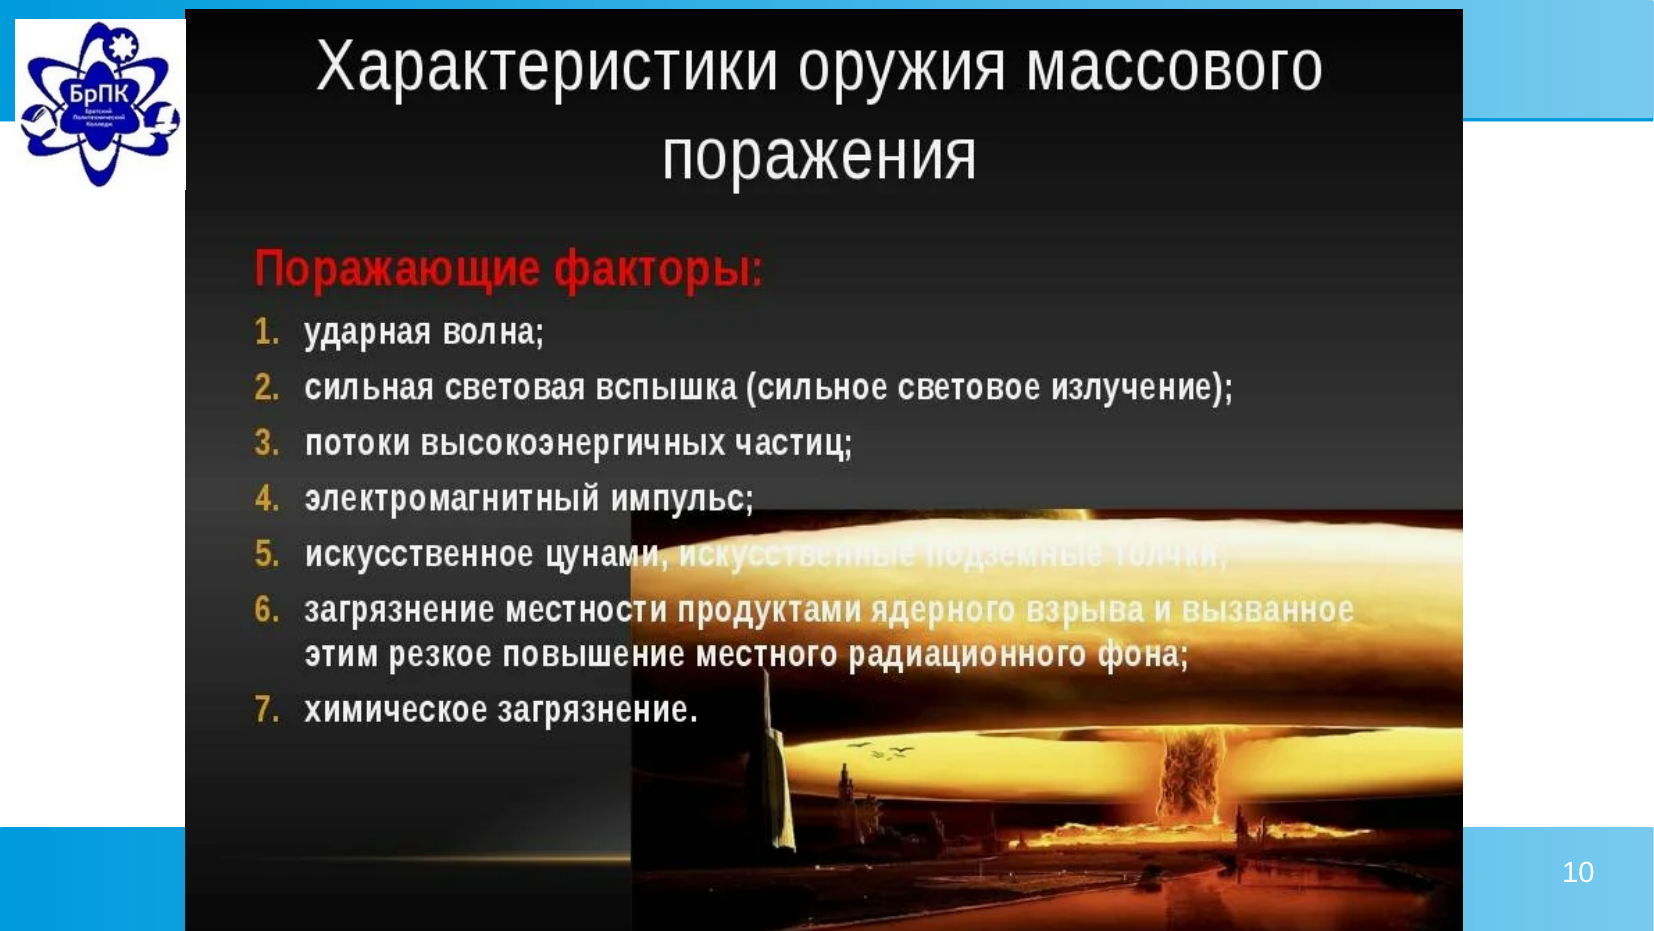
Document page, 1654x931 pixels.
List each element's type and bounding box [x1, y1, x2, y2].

picture [15, 9, 1463, 931]
